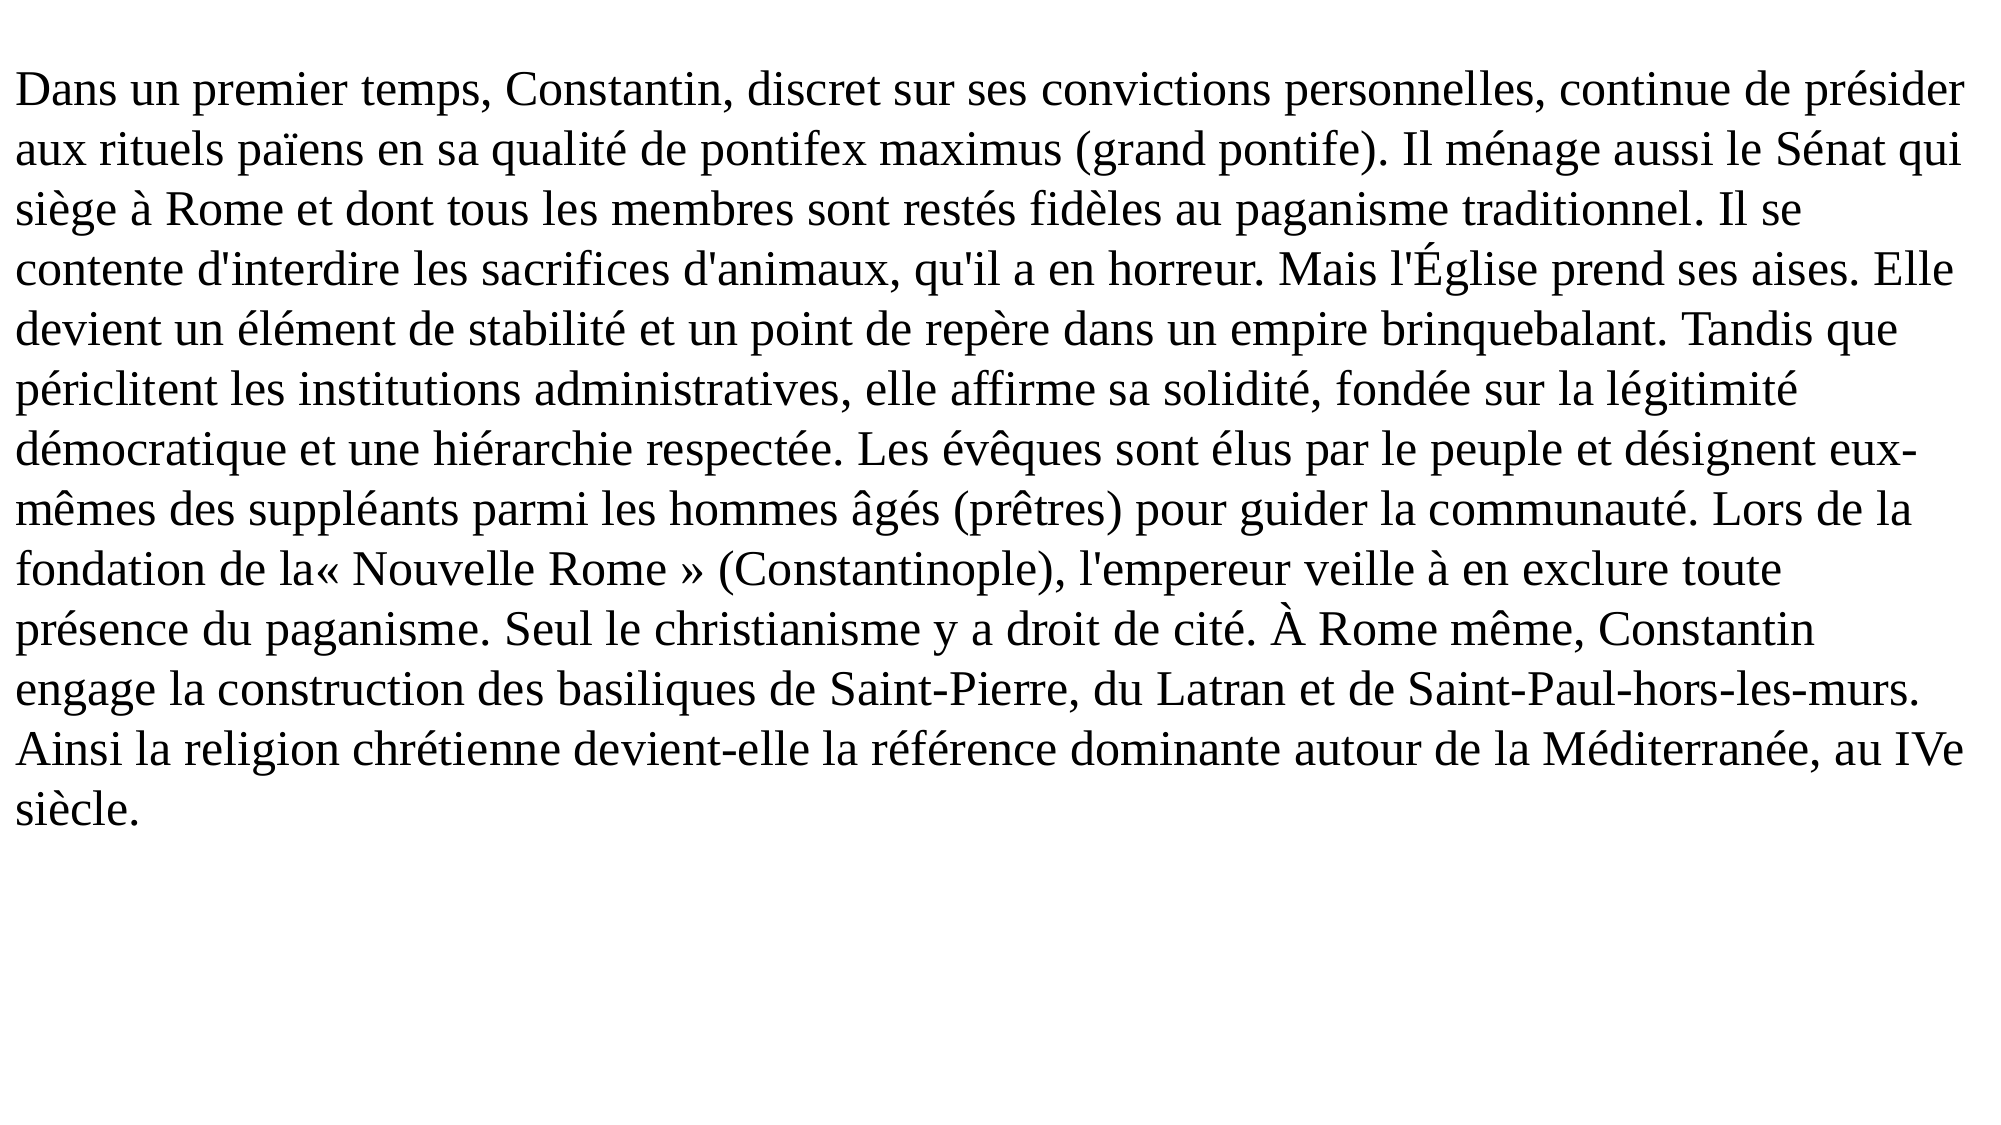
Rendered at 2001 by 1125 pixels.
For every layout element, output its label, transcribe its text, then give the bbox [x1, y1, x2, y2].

text_box Dans un premier temps, Constantin, discret sur ses convictions personnelles, continue de présider aux rituels païens en sa qualité de pontifex maximus (grand pontife). Il ménage aussi le Sénat qui siège à Rome et dont tous les membres sont restés fidèles au paganisme traditionnel. Il se contente d'interdire les sacrifices d'animaux, qu'il a en horreur. Mais l'Église prend ses aises. Elle devient un élément de stabilité et un point de repère dans un empire brinquebalant. Tandis que périclitent les institutions administratives, elle affirme sa solidité, fondée sur la légitimité démocratique et une hiérarchie respectée. Les évêques sont élus par le peuple et désignent eux-mêmes des suppléants parmi les hommes âgés (prêtres) pour guider la communauté. Lors de la fondation de la« Nouvelle Rome » (Constantinople), l'empereur veille à en exclure toute présence du paganisme. Seul le christianisme y a droit de cité. À Rome même, Constantin engage la construction des basiliques de Saint-Pierre, du Latran et de Saint-Paul-hors-les-murs. Ainsi la religion chrétienne devient-elle la référence dominante autour de la Méditerranée, au IVe siècle. [0, 48, 1985, 851]
